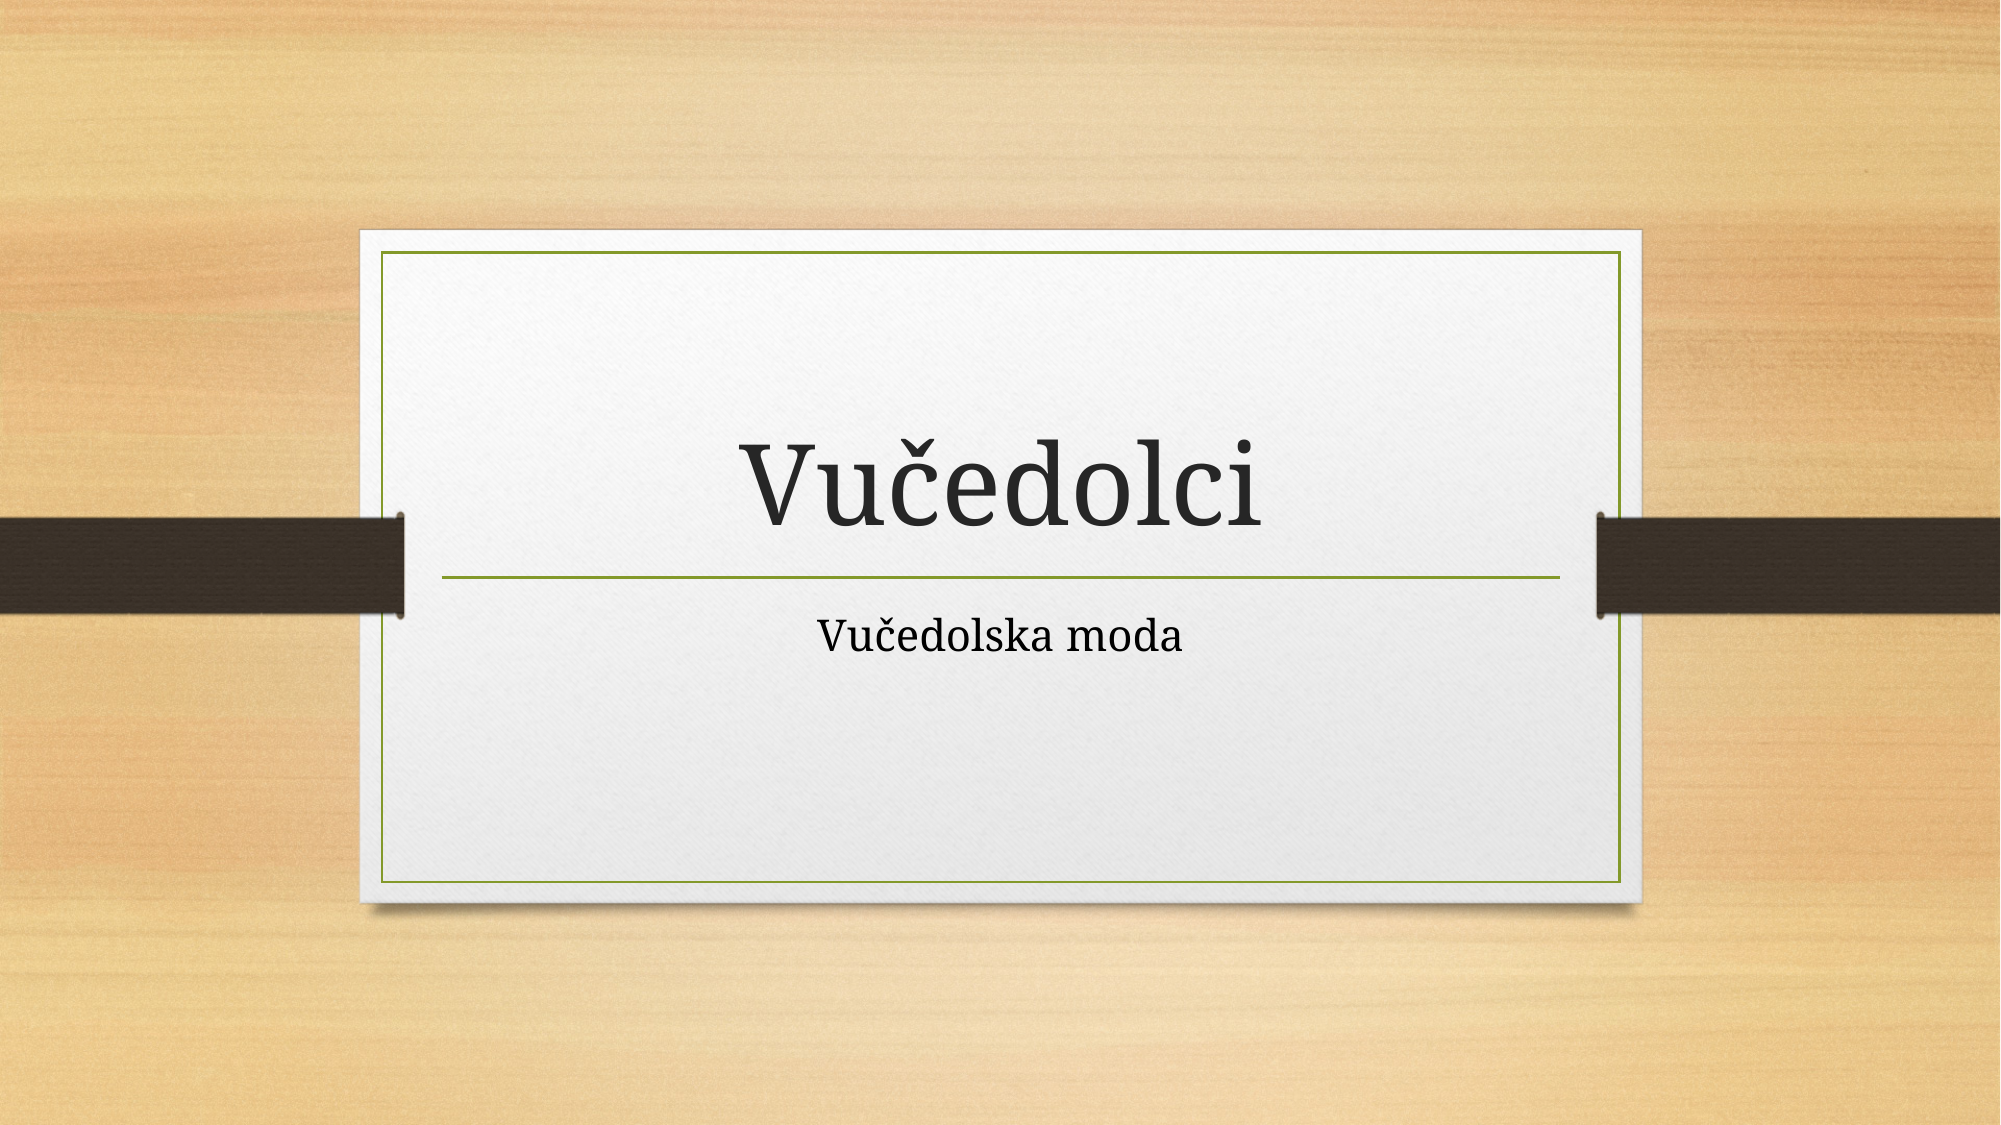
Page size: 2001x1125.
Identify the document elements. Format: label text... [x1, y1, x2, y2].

title Vučedolci [441, 306, 1560, 556]
subtitle Vučedolska moda [441, 600, 1560, 817]
